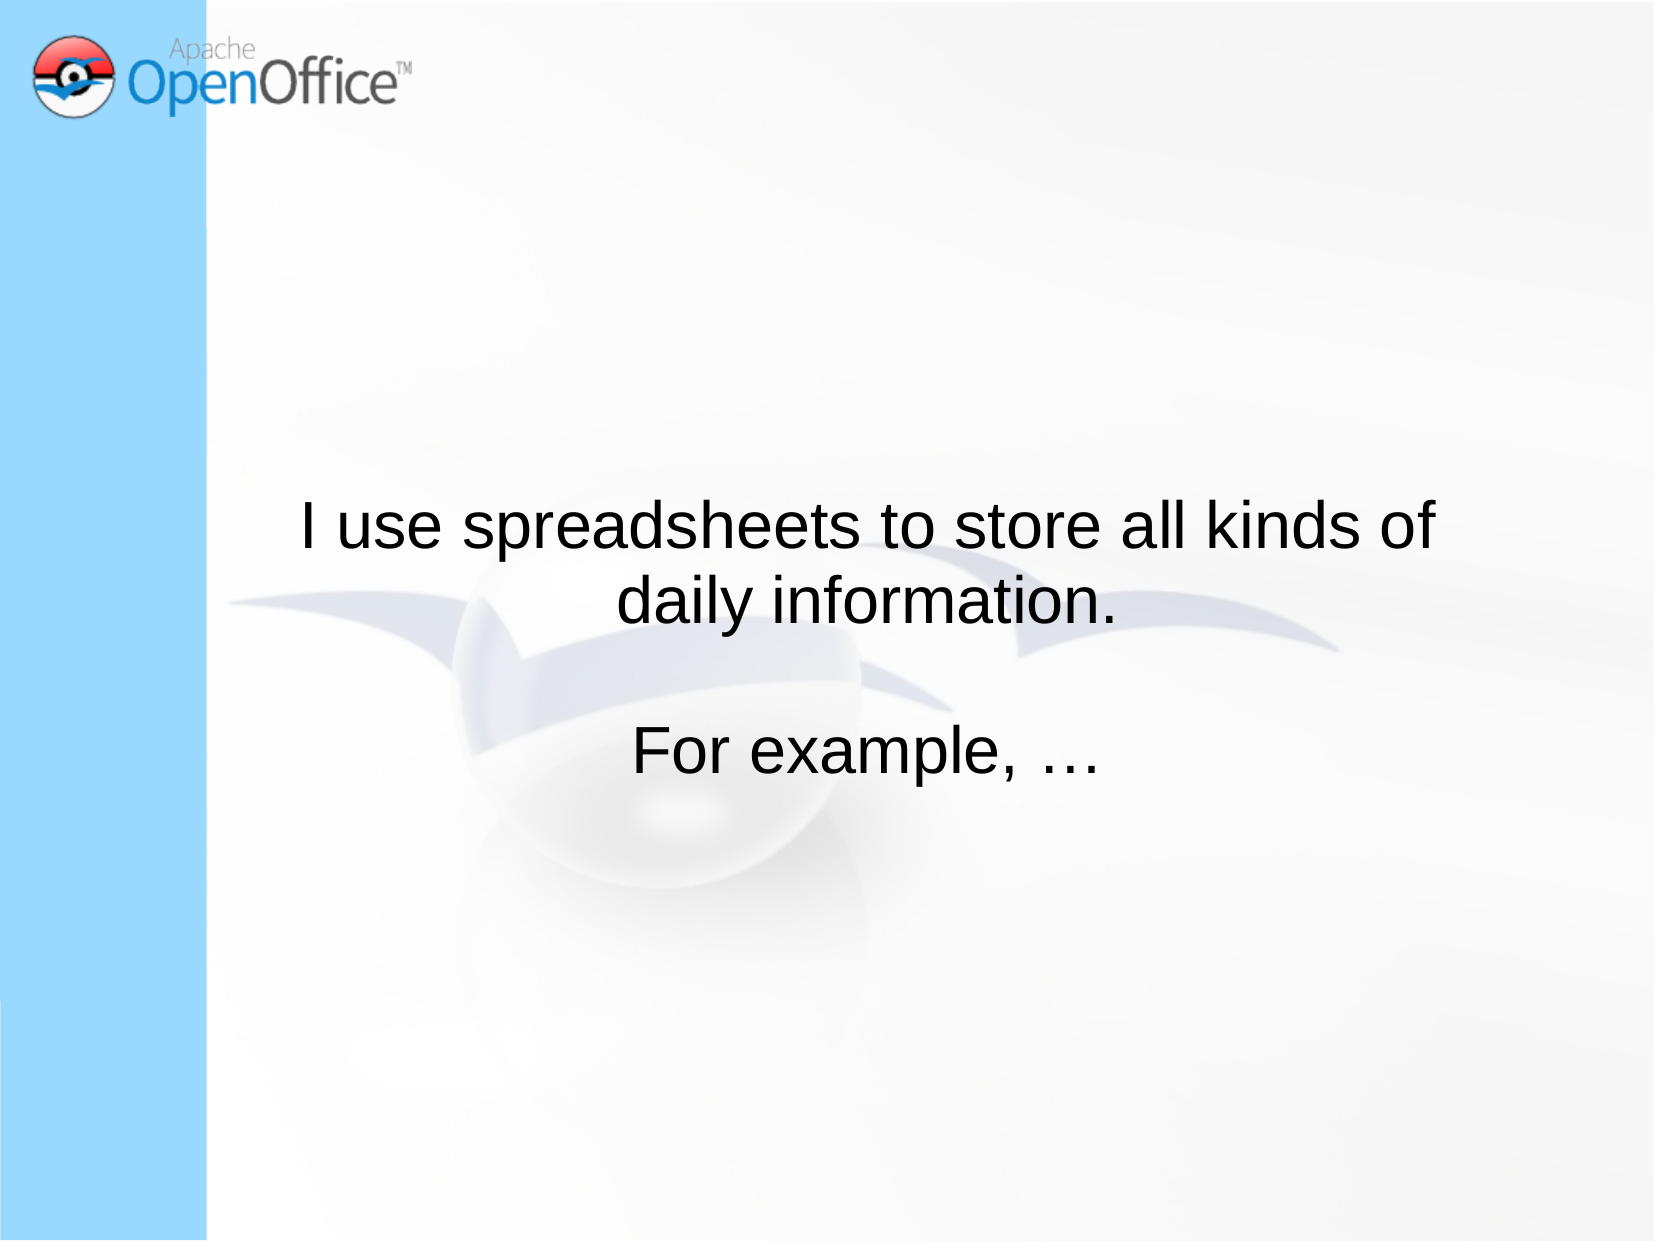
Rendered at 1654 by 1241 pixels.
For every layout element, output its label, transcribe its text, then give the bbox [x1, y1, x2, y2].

picture [31, 2, 1654, 1241]
subtitle I use spreadsheets to store all kinds of daily information. For example, … [165, 108, 1571, 1168]
